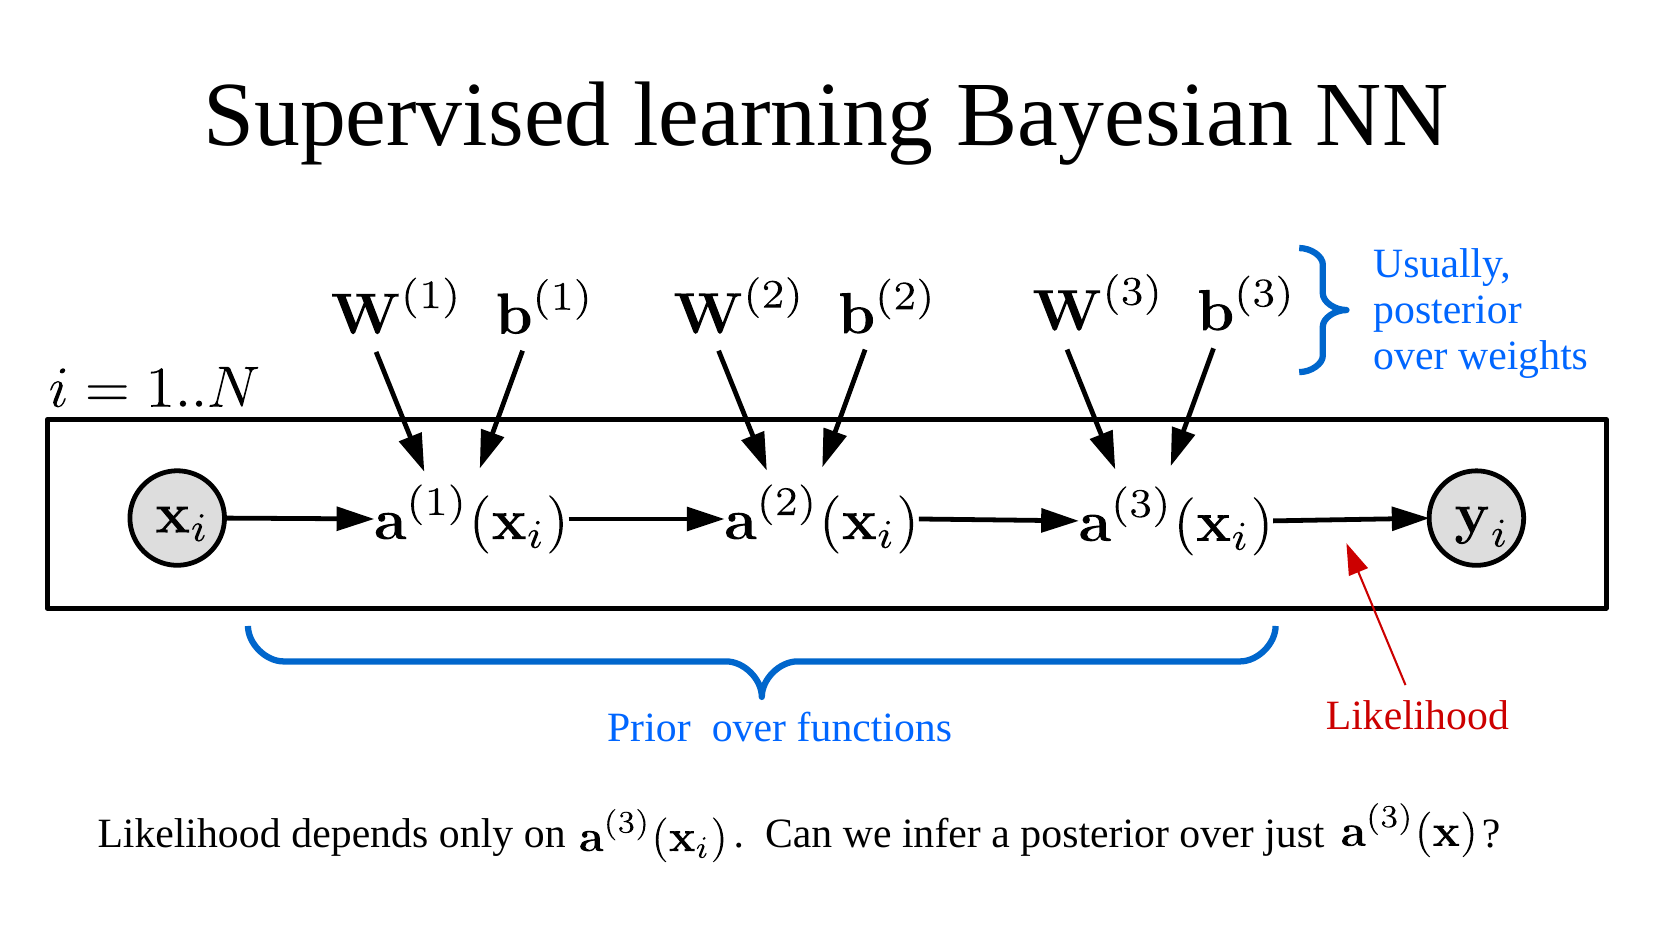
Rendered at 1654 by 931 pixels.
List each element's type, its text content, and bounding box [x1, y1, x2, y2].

text_box [724, 484, 919, 554]
text_box Likelihood depends only on . Can we infer a posterior over just ? [82, 803, 1560, 911]
text_box Usually, posterior over weights [1358, 232, 1603, 387]
text_box [1340, 803, 1478, 858]
text_box [673, 277, 935, 334]
text_box [48, 366, 260, 408]
text_box [1078, 486, 1274, 556]
text_box Likelihood [1311, 685, 1548, 793]
text_box [1032, 274, 1294, 331]
text_box [1429, 470, 1524, 566]
text_box Prior over functions [592, 696, 993, 803]
text_box [129, 470, 225, 566]
text_box [373, 484, 569, 554]
text_box [330, 277, 592, 335]
text_box [578, 808, 728, 863]
title Supervised learning Bayesian NN [82, 37, 1571, 193]
